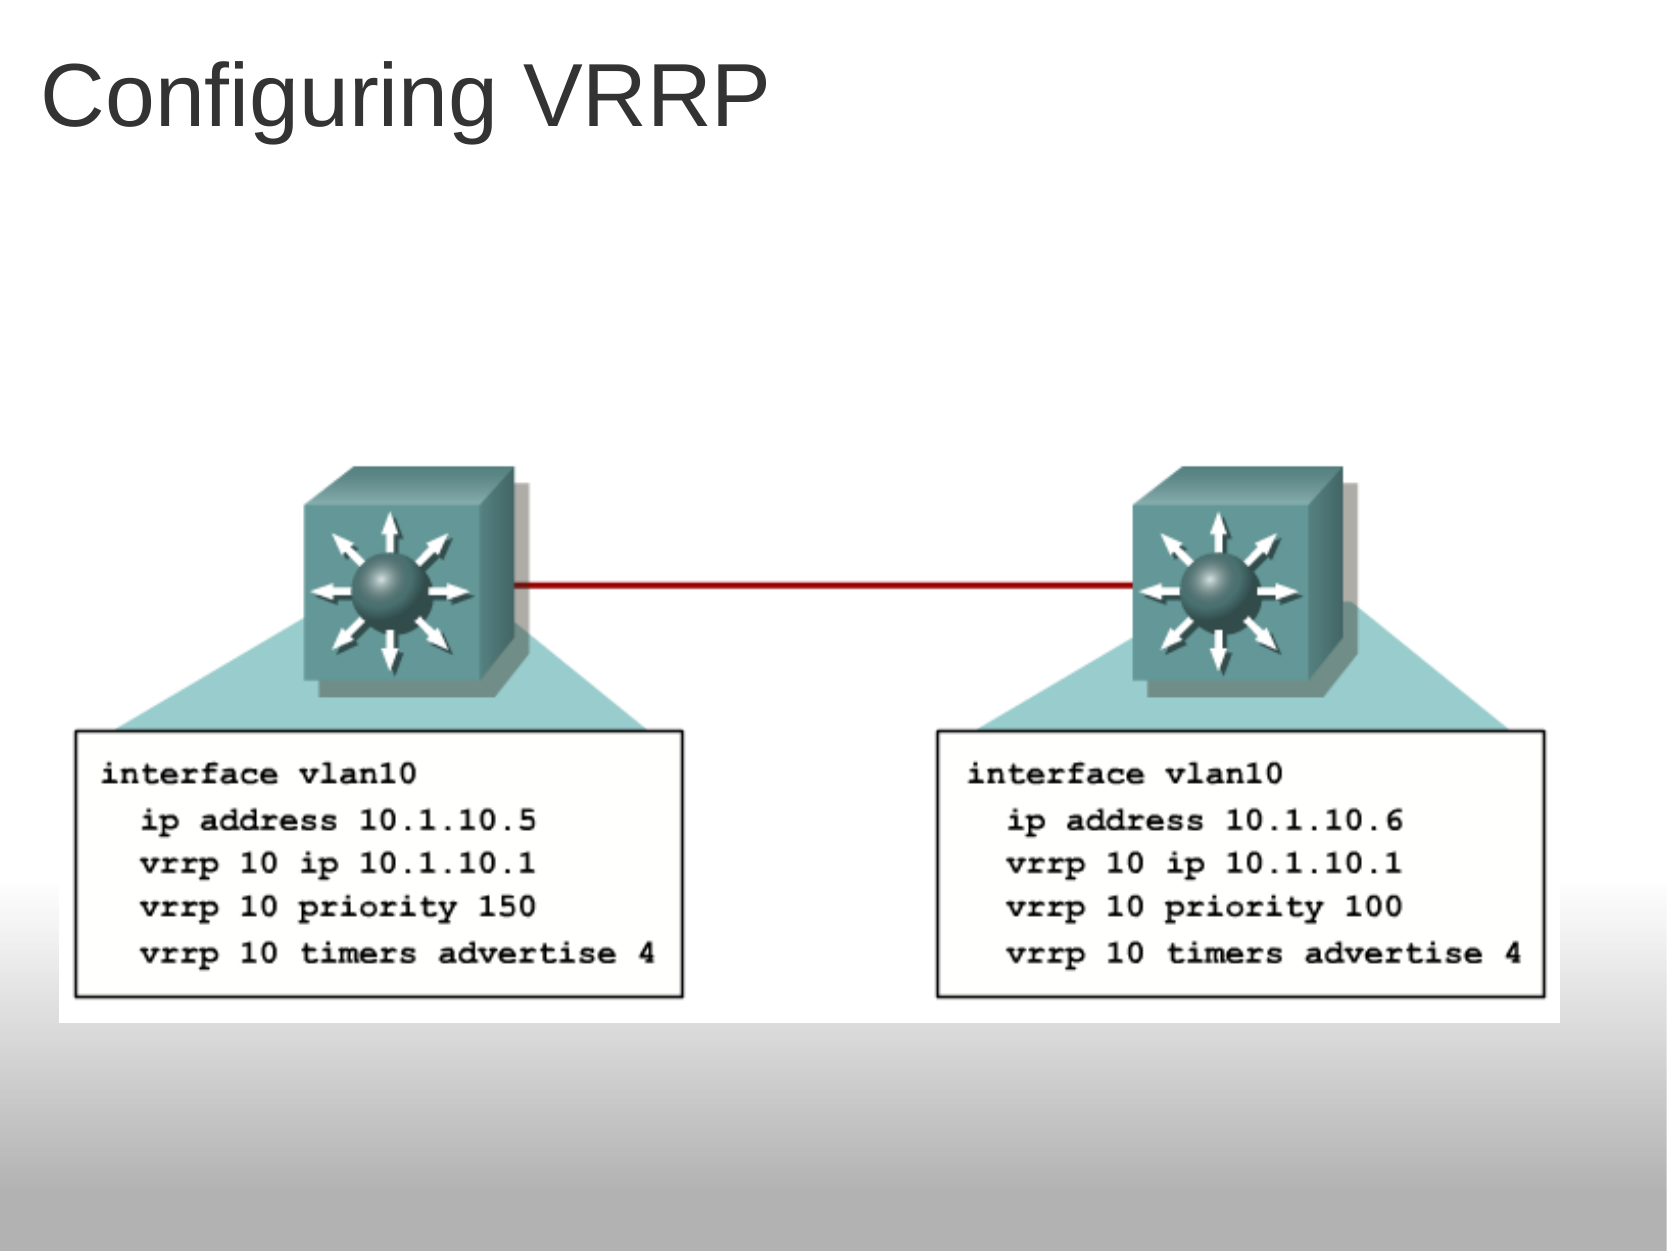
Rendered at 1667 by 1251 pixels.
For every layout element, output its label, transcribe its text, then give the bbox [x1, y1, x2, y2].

picture [0, 0, 1667, 1251]
title Configuring VRRP [40, 50, 1627, 201]
